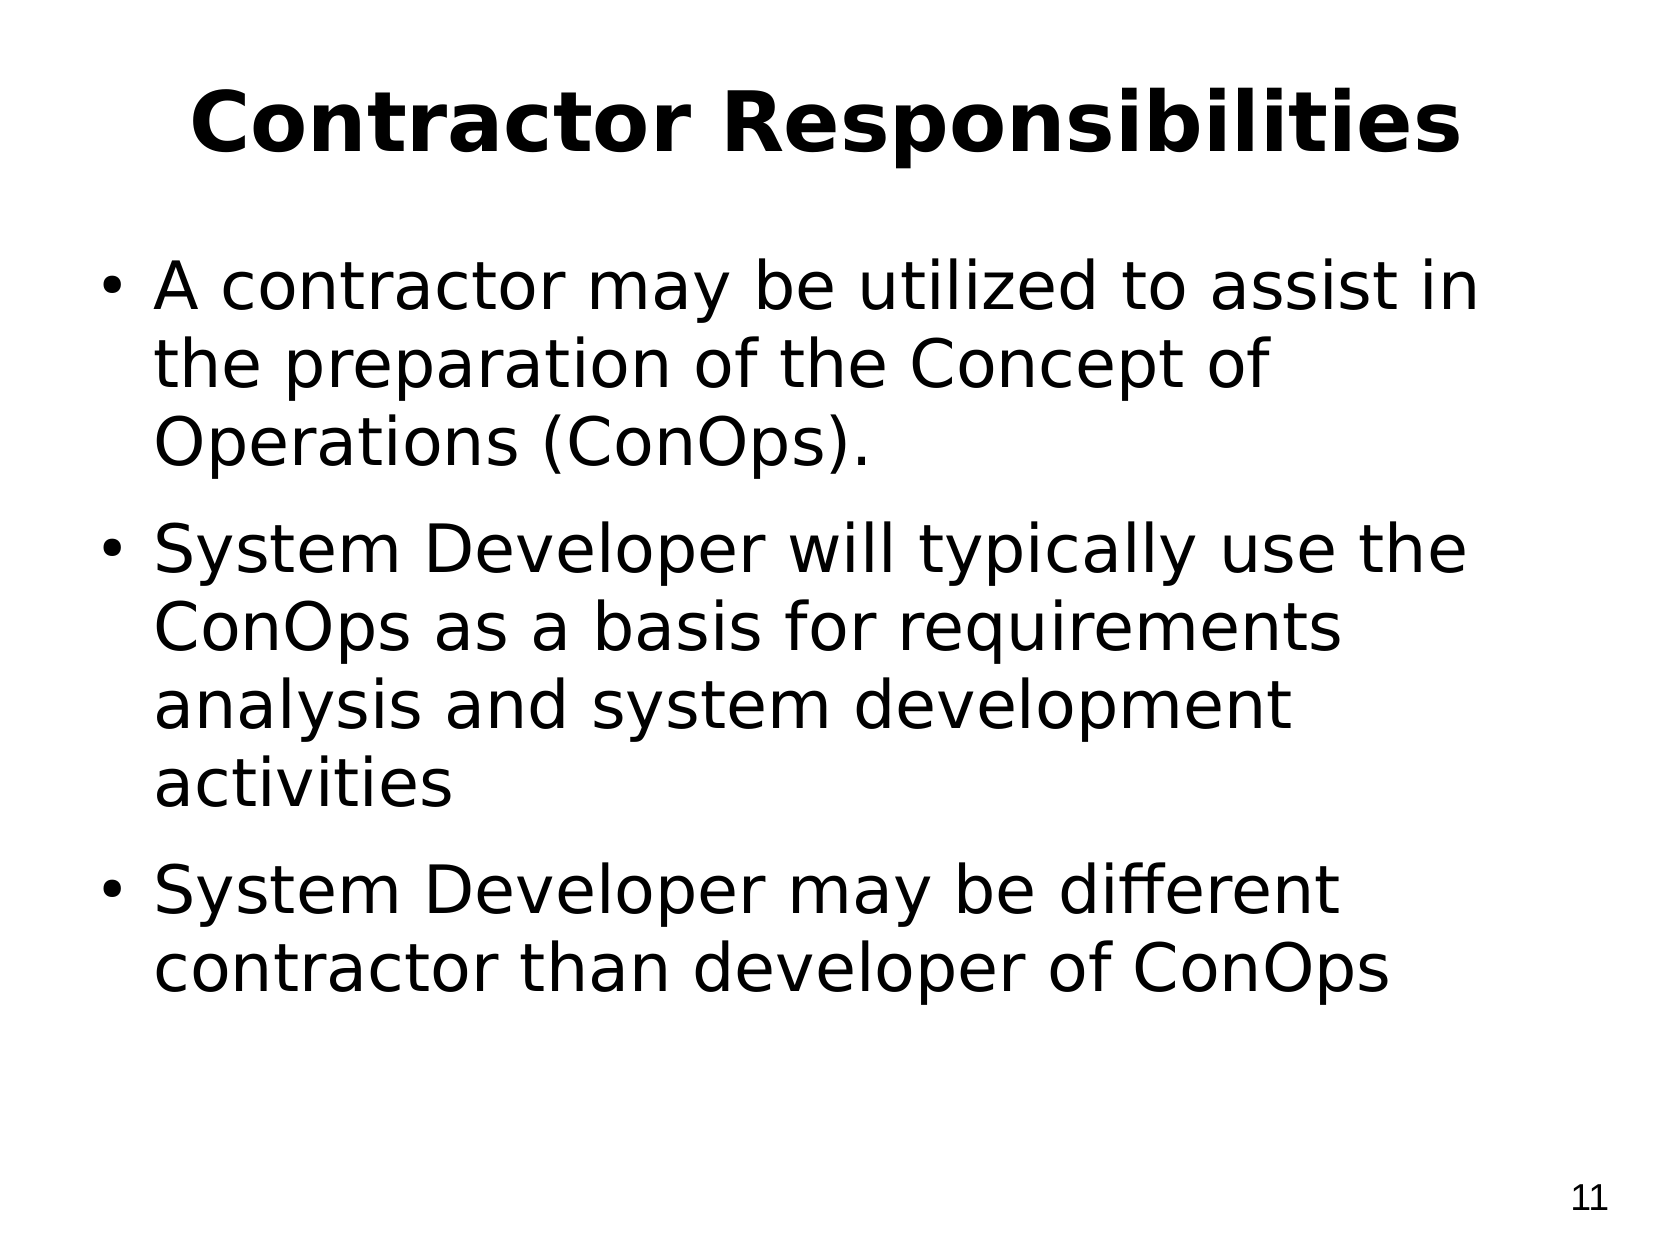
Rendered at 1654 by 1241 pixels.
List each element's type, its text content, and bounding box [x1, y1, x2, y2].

title Contractor Responsibilities [82, 49, 1571, 196]
list A contractor may be utilized to assist in the preparation of the Concept of Operations (ConOps). System Developer will typically use the ConOps as a basis for requirements analysis and system development activities System Developer may be different contractor than developer of ConOps [82, 248, 1538, 1186]
